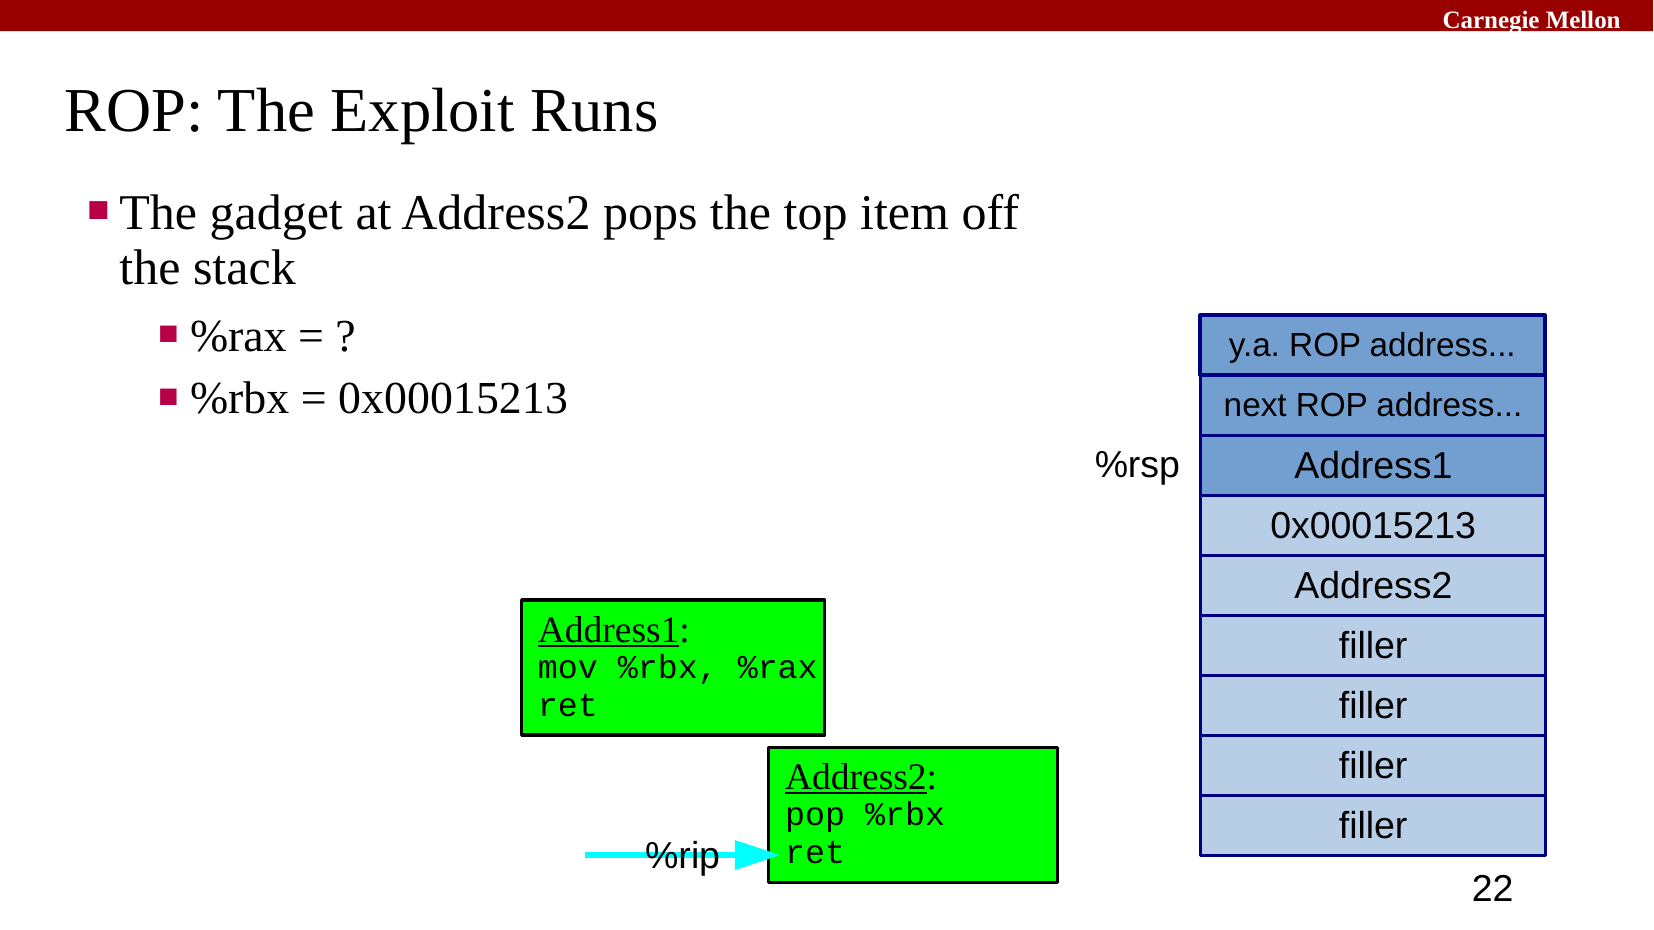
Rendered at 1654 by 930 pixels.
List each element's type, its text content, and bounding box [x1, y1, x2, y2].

text_box filler [1200, 676, 1546, 736]
text_box filler [1200, 616, 1546, 676]
text_box next ROP address... [1200, 376, 1546, 436]
text_box Address1: mov %rbx, %rax ret [521, 600, 825, 736]
text_box 0x00015213 [1200, 496, 1546, 556]
text_box Address2 [1200, 556, 1546, 616]
title ROP: The Exploit Runs [64, 58, 1040, 163]
list The gadget at Address2 pops the top item off the stack %rax = ? %rbx = 0x00015213 [71, 184, 1047, 859]
text_box Address2: pop %rbx ret [768, 747, 1058, 883]
text_box %rsp [1080, 436, 1201, 497]
text_box Address1 [1201, 436, 1546, 496]
text_box y.a. ROP address... [1200, 315, 1546, 376]
text_box filler [1200, 796, 1546, 856]
text_box filler [1200, 736, 1546, 796]
